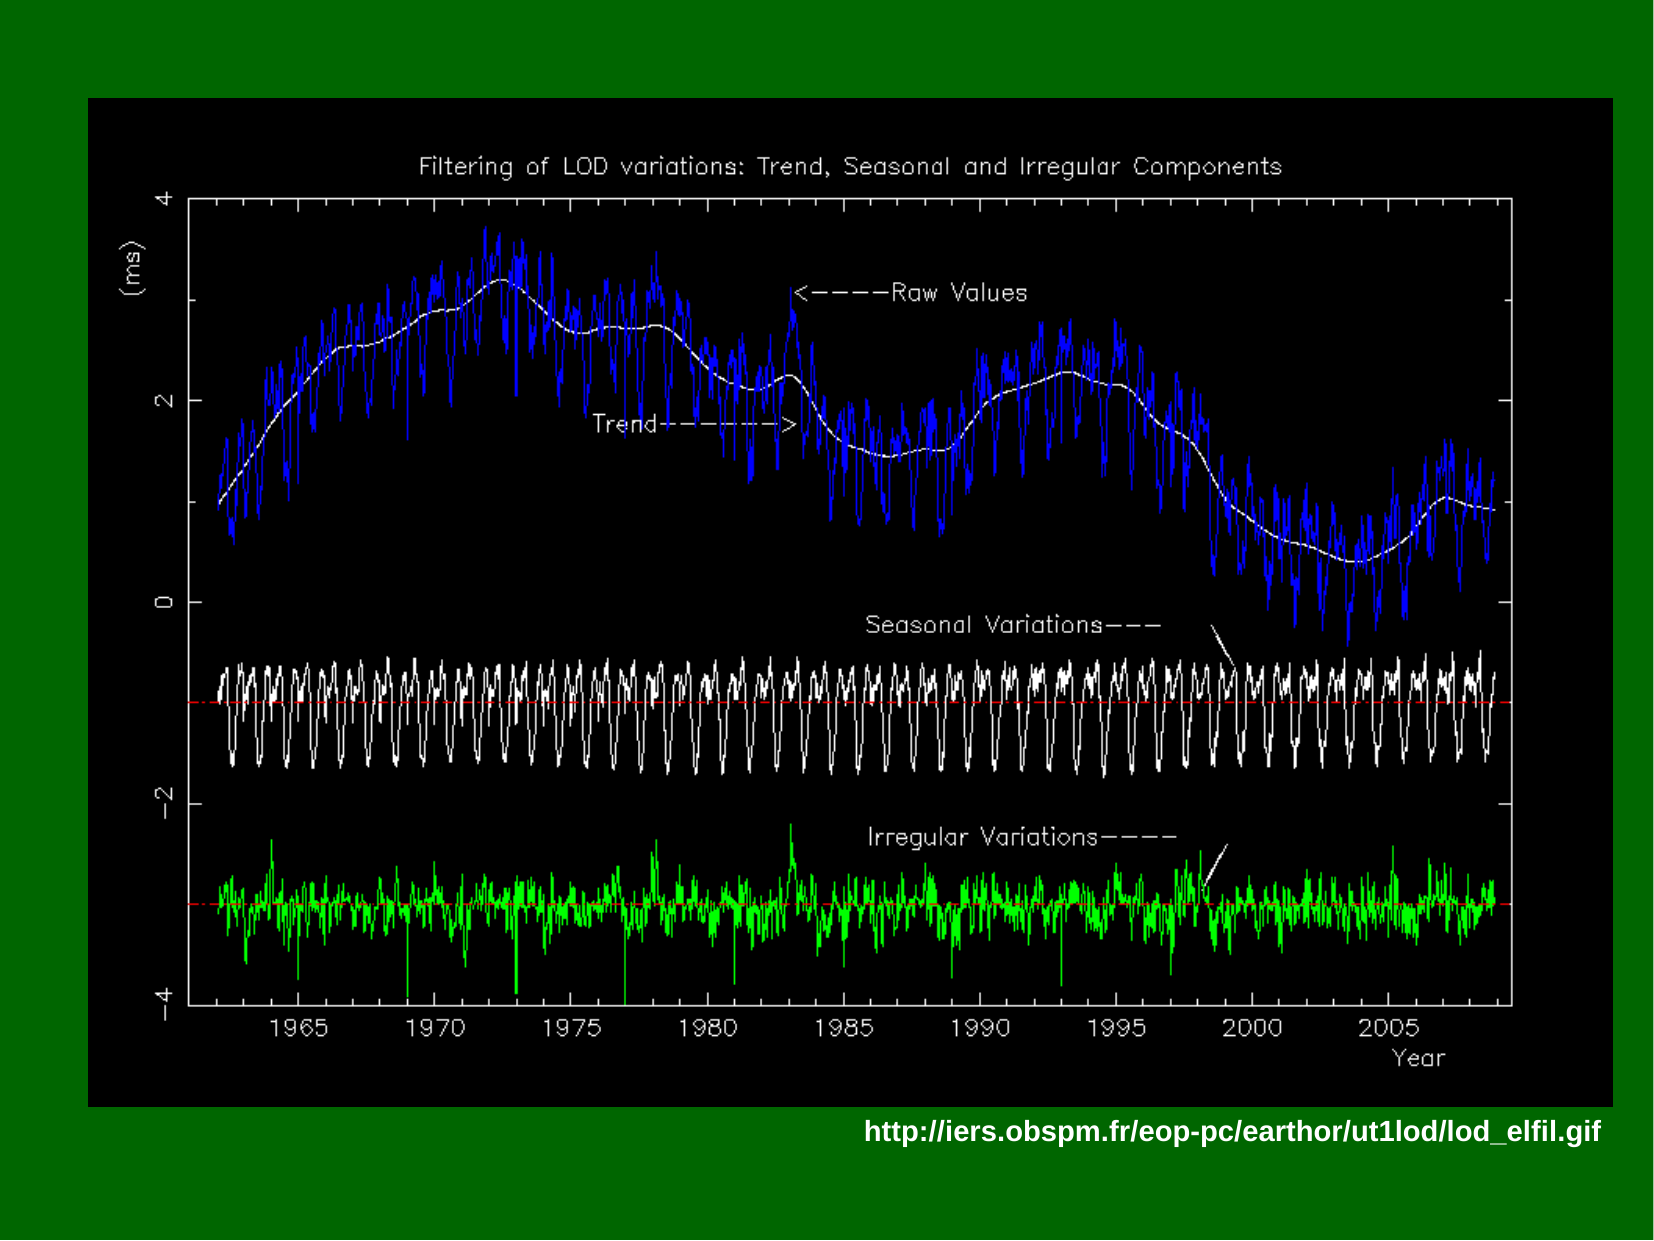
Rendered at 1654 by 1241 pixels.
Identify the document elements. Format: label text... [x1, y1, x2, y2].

picture [88, 98, 1613, 1107]
text_box http://iers.obspm.fr/eop-pc/earthor/ut1lod/lod_elfil.gif [849, 1107, 1618, 1156]
